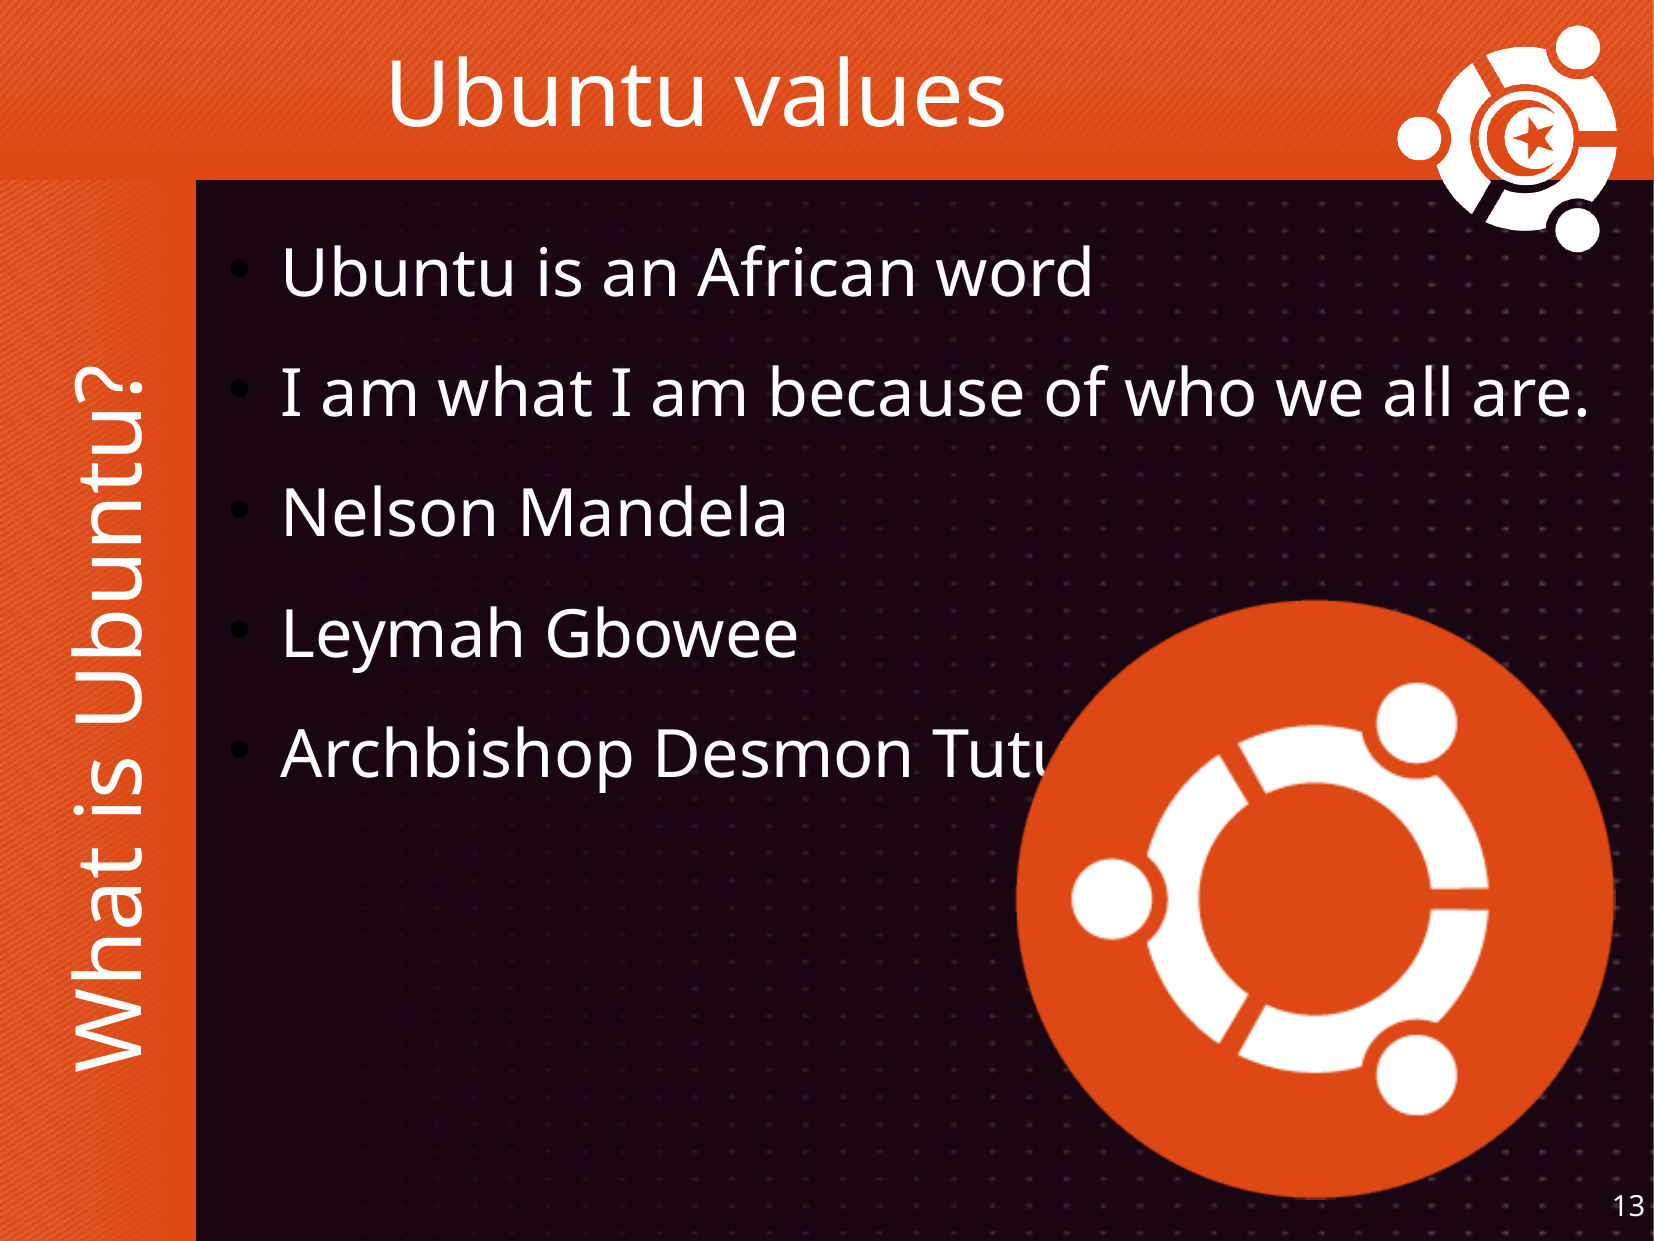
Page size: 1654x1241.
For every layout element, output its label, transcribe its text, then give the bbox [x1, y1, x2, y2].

title What is Ubuntu? [17, 210, 196, 1229]
list Ubuntu is an African word I am what I am because of who we all are. Nelson Mandela Leymah Gbowee Archbishop Desmon Tutu [210, 225, 1639, 1186]
picture [0, 0, 1654, 1241]
title Ubuntu values [0, 2, 1394, 181]
